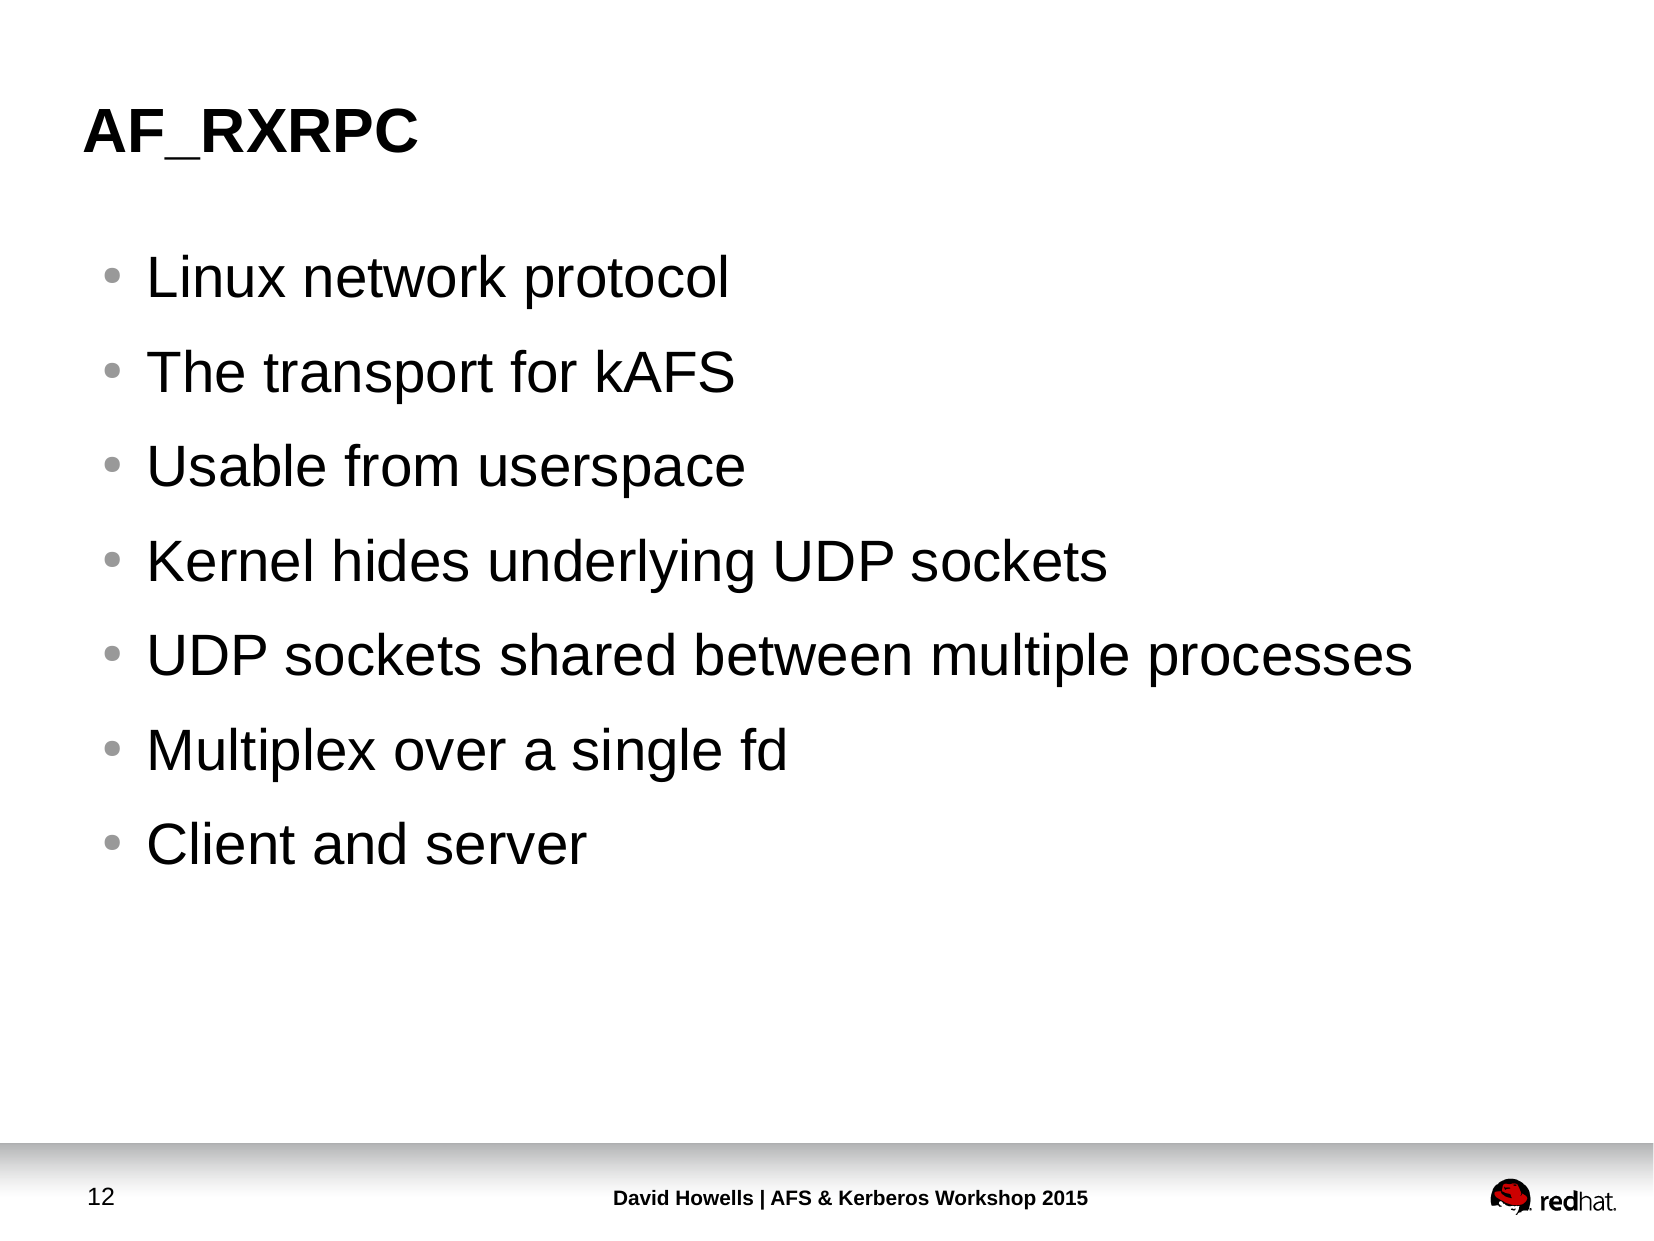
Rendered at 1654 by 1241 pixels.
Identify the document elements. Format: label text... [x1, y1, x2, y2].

list Linux network protocol The transport for kAFS Usable from userspace Kernel hides underlying UDP sockets UDP sockets shared between multiple processes Multiplex over a single fd Client and server [86, 244, 1576, 1039]
title AF_RXRPC [82, 37, 1571, 226]
picture [0, 1143, 1654, 1241]
